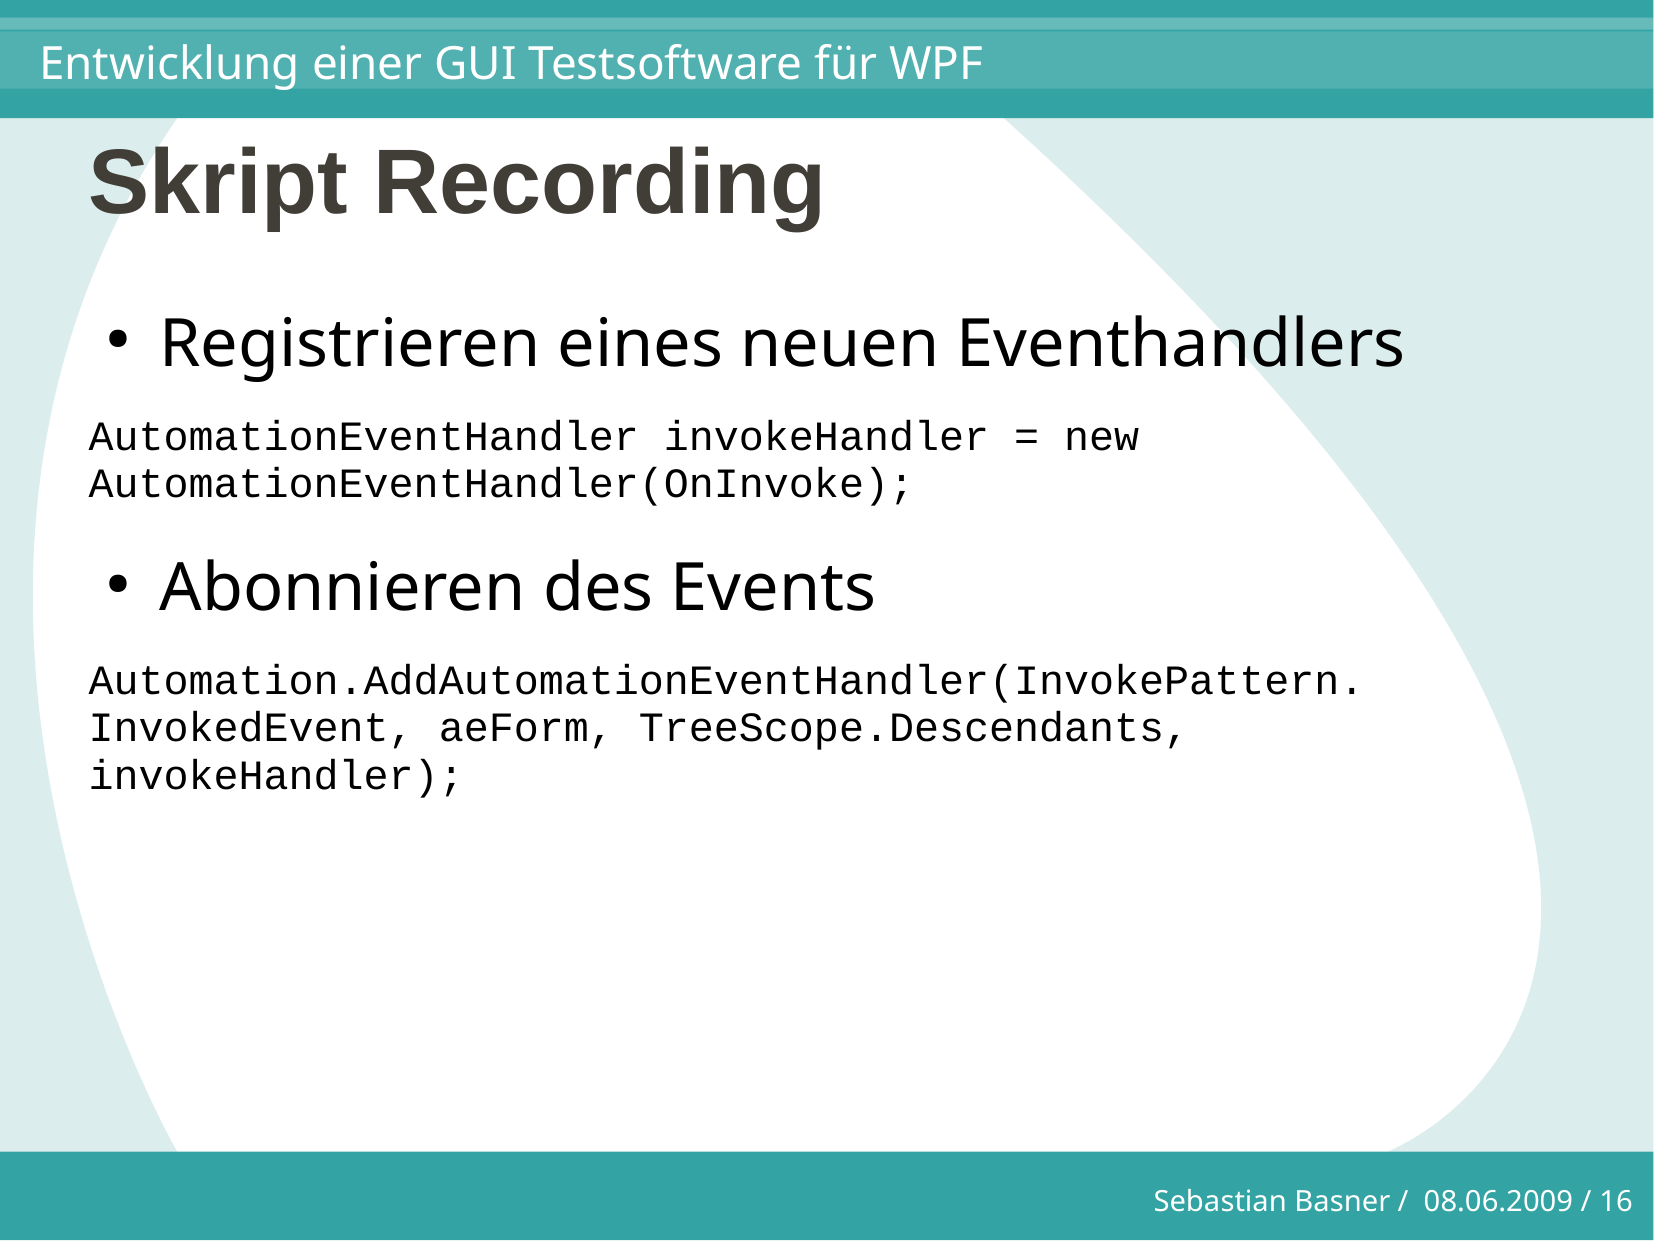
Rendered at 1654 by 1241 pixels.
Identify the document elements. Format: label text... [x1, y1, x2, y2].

title Skript Recording [88, 130, 1577, 234]
list Registrieren eines neuen Eventhandlers AutomationEventHandler invokeHandler = new AutomationEventHandler(OnInvoke); Abonnieren des Events Automation.AddAutomationEventHandler(InvokePattern. InvokedEvent, aeForm, TreeScope.Descendants, invokeHandler); [88, 295, 1577, 1099]
